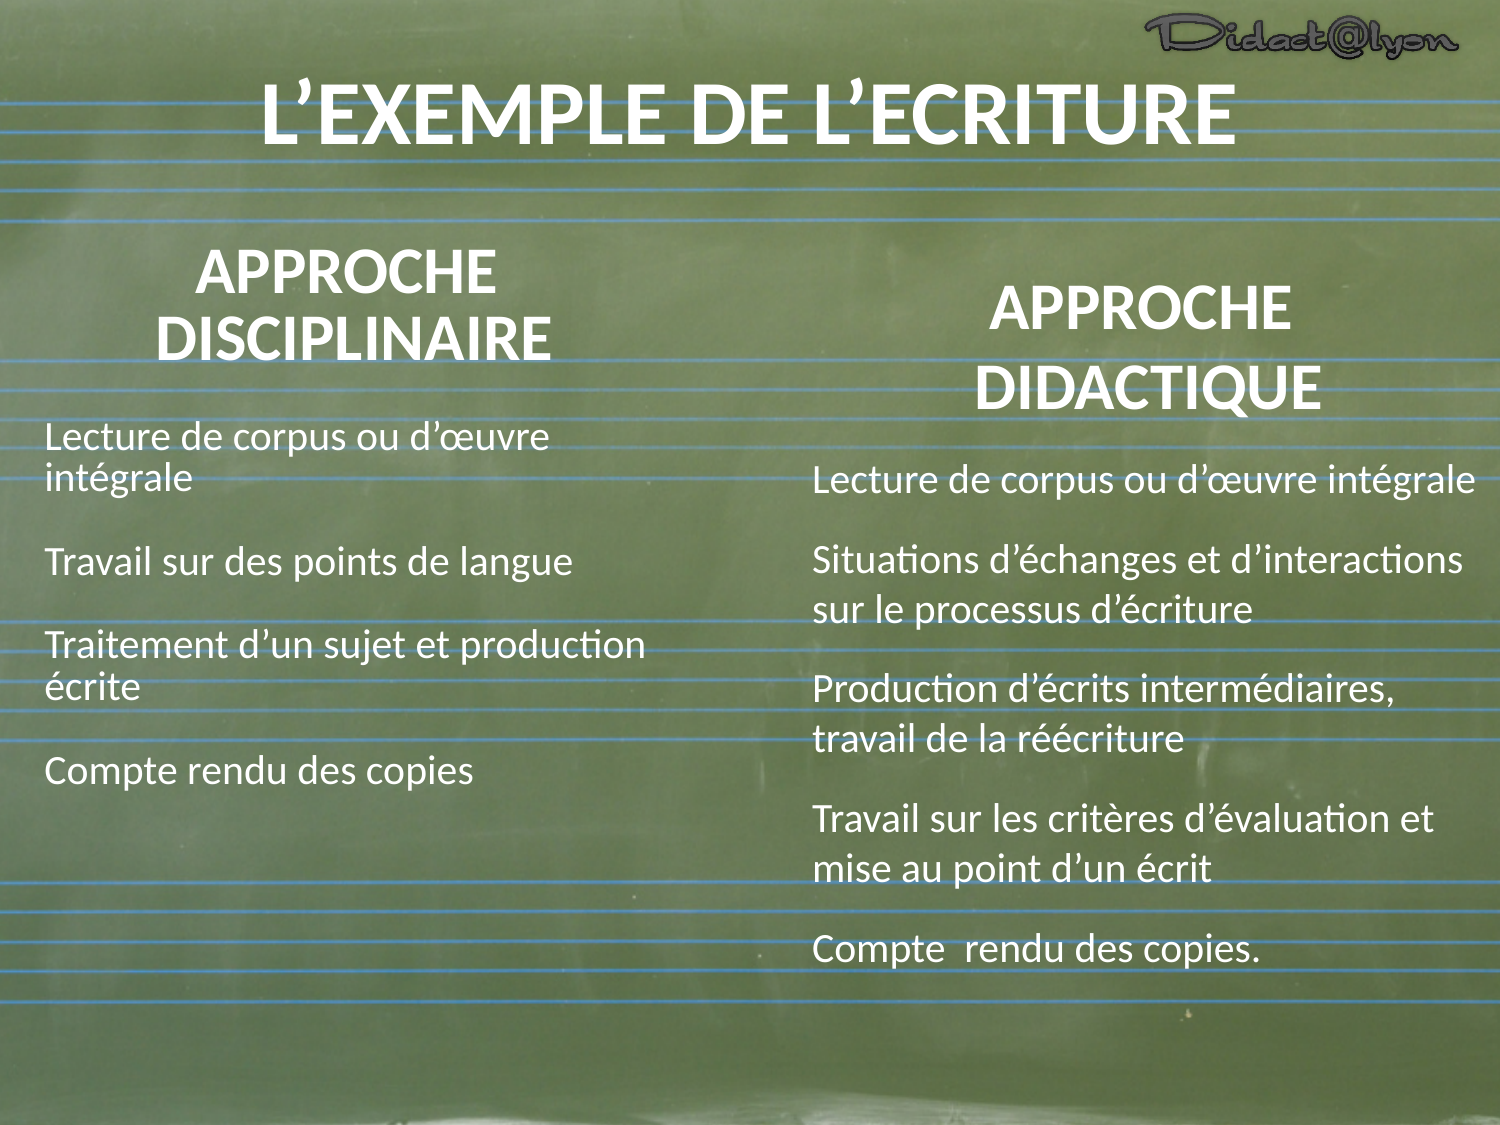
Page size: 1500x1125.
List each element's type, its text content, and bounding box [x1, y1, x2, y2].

title L’EXEMPLE DE L’ECRITURE [75, 45, 1425, 233]
text_box APPROCHE DISCIPLINAIRE Lecture de corpus ou d’œuvre intégrale Travail sur des points de langue Traitement d’un sujet et production écrite Compte rendu des copies [29, 236, 680, 925]
list APPROCHE DIDACTIQUE Lecture de corpus ou d’œuvre intégrale Situations d’échanges et d’interactions sur le processus d’écriture Production d’écrits intermédiaires, travail de la réécriture Travail sur les critères d’évaluation et mise au point d’un écrit Compte rendu des copies. [797, 255, 1500, 1125]
picture [0, 0, 1500, 1125]
